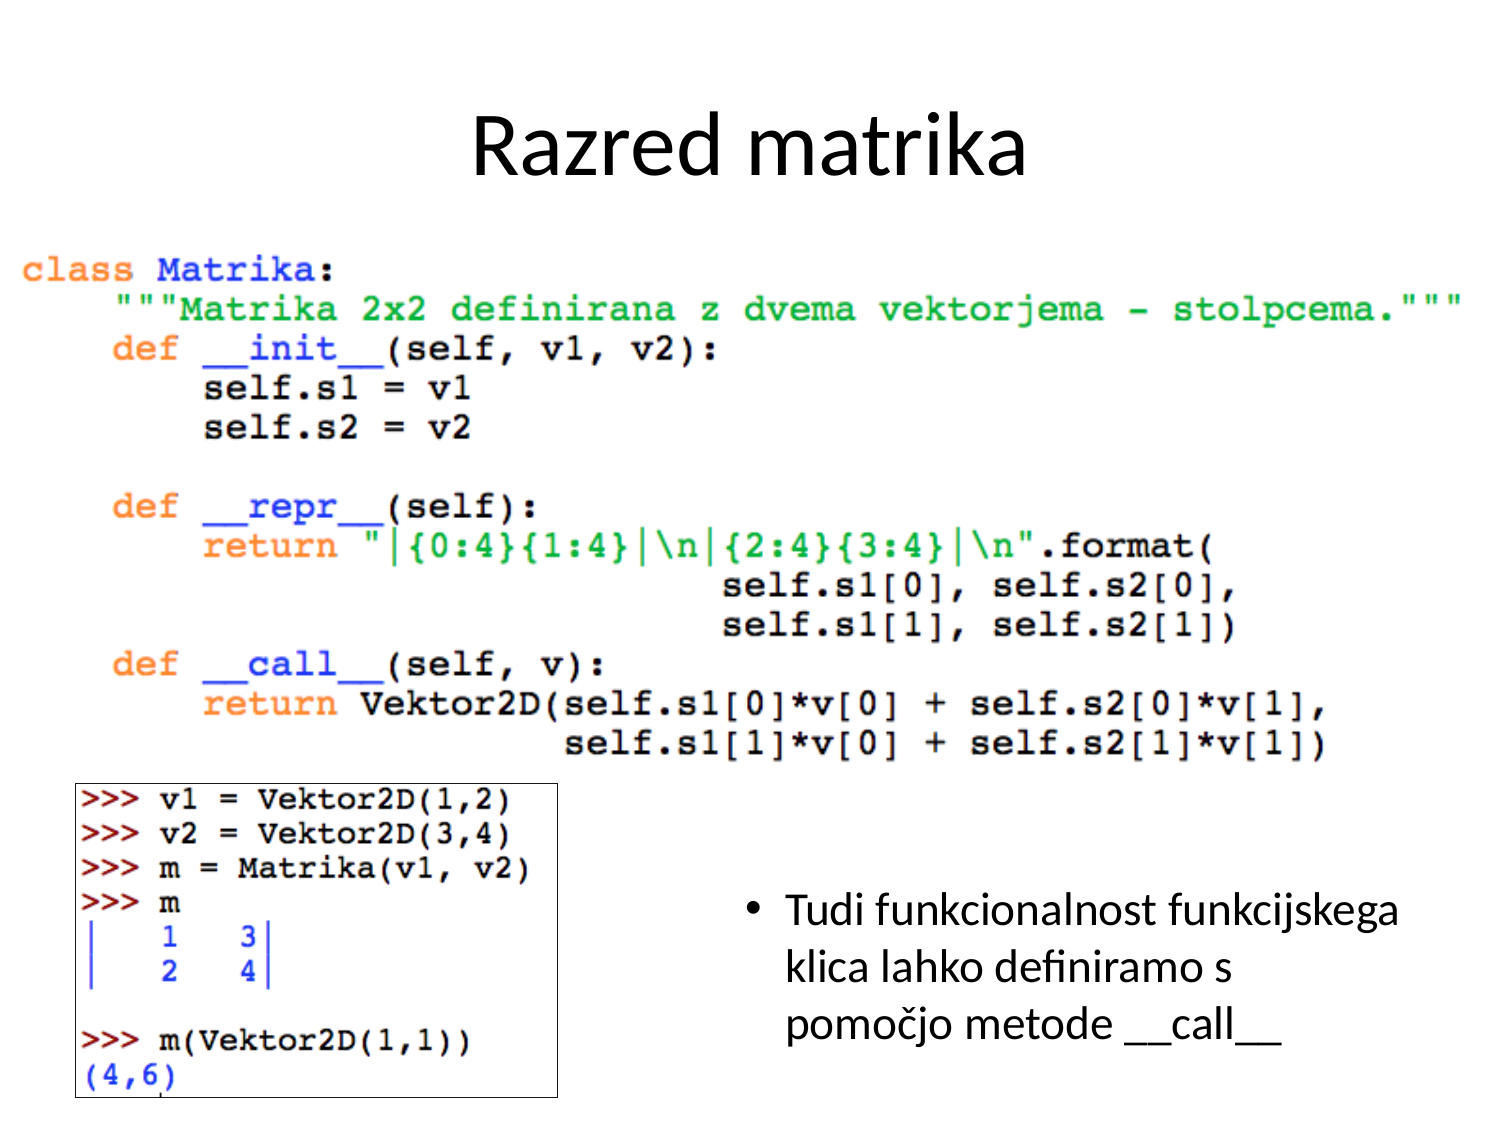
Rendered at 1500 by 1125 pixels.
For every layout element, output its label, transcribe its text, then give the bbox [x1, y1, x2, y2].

title Razred matrika [75, 45, 1425, 233]
list Tudi funkcionalnost funkcijskega klica lahko definiramo s pomočjo metode __call__ [730, 871, 1425, 1098]
picture [17, 240, 1475, 1098]
